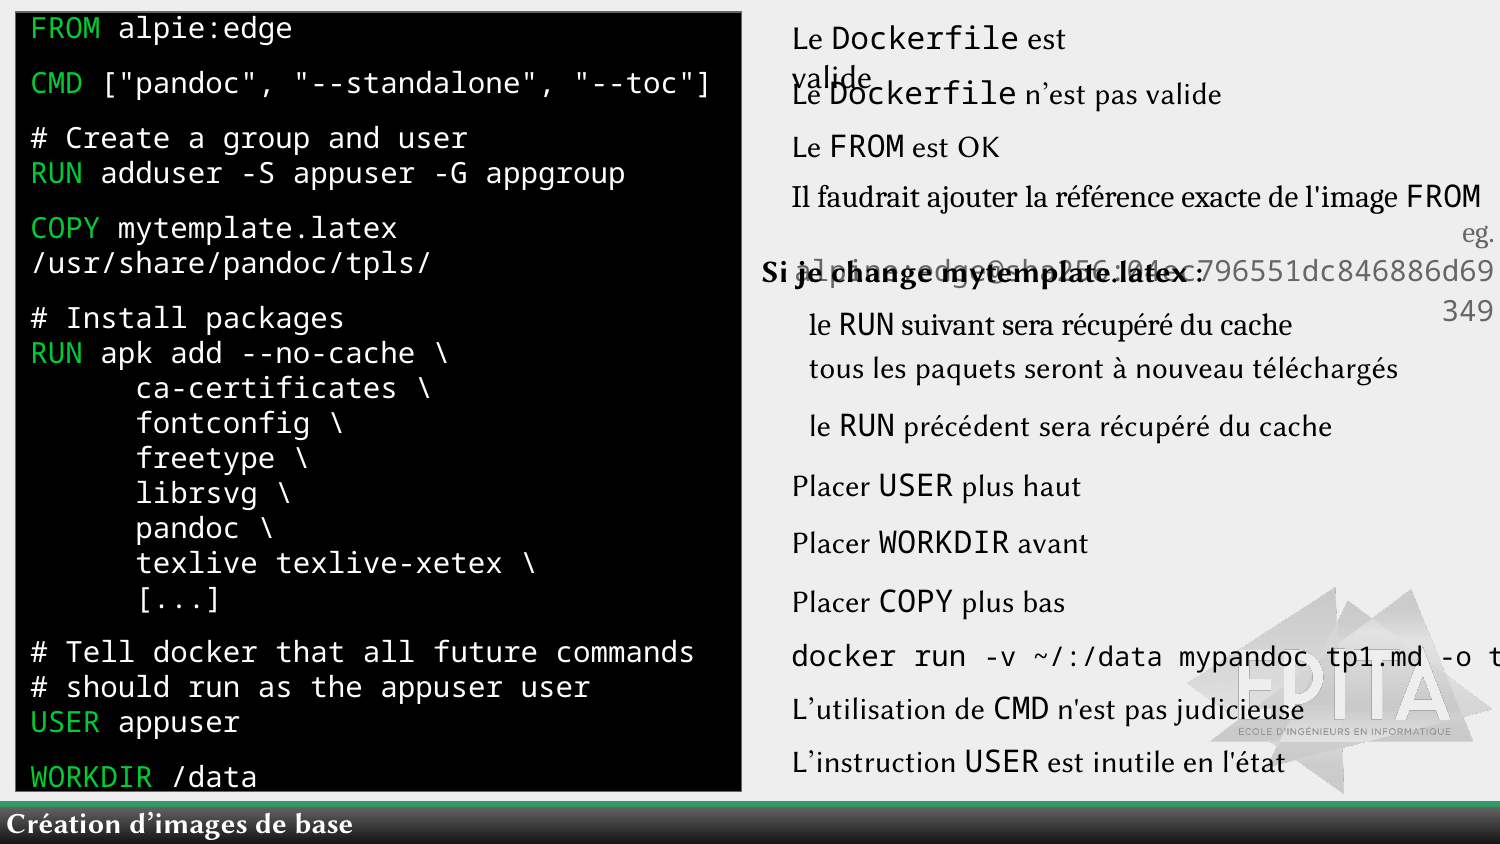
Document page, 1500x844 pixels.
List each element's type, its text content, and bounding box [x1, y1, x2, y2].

text_box Si je change mytemplate.latex : [761, 248, 1223, 297]
text_box Le Dockerfile n’est pas valide [791, 64, 1229, 113]
picture [1187, 671, 1492, 794]
text_box docker run -v ~/:/data mypandoc tp1.md -o tp1.pdf [791, 629, 1500, 671]
title Création d’images de base [5, 801, 1075, 844]
text_box le RUN précédent sera récupéré du cache [809, 397, 1341, 446]
text_box Placer WORKDIR avant [791, 513, 1205, 562]
text_box Il faudrait ajouter la référence exacte de l'image FROM eg. alpine:edge@sha256:04ec796551dc846886d69349 [791, 168, 1495, 247]
text_box L’instruction USER est inutile en l'état [791, 733, 1335, 781]
picture [1187, 587, 1492, 629]
text_box Placer COPY plus bas [791, 572, 1205, 621]
text_box le RUN suivant sera récupéré du cache [809, 296, 1306, 343]
text_box L’utilisation de CMD n'est pas judicieuse [791, 680, 1323, 728]
text_box Le FROM est OK [791, 118, 1134, 167]
text_box Placer USER plus haut [791, 456, 1205, 505]
text_box Le Dockerfile est valide [791, 10, 1134, 61]
text_box tous les paquets seront à nouveau téléchargés [809, 344, 1436, 392]
text_box FROM alpie:edge CMD ["pandoc", "--standalone", "--toc"] # Create a group and user RUN adduser -S appuser -G appgroup COPY mytemplate.latex /usr/share/pandoc/tpls/ # Install packages RUN apk add --no-cache \ ca-certificates \ fontconfig \ freetype \ librsvg \ pandoc \ texlive texlive-xetex \ [...] # Tell docker that all future commands # should run as the appuser user USER appuser WORKDIR /data [15, 11, 742, 792]
